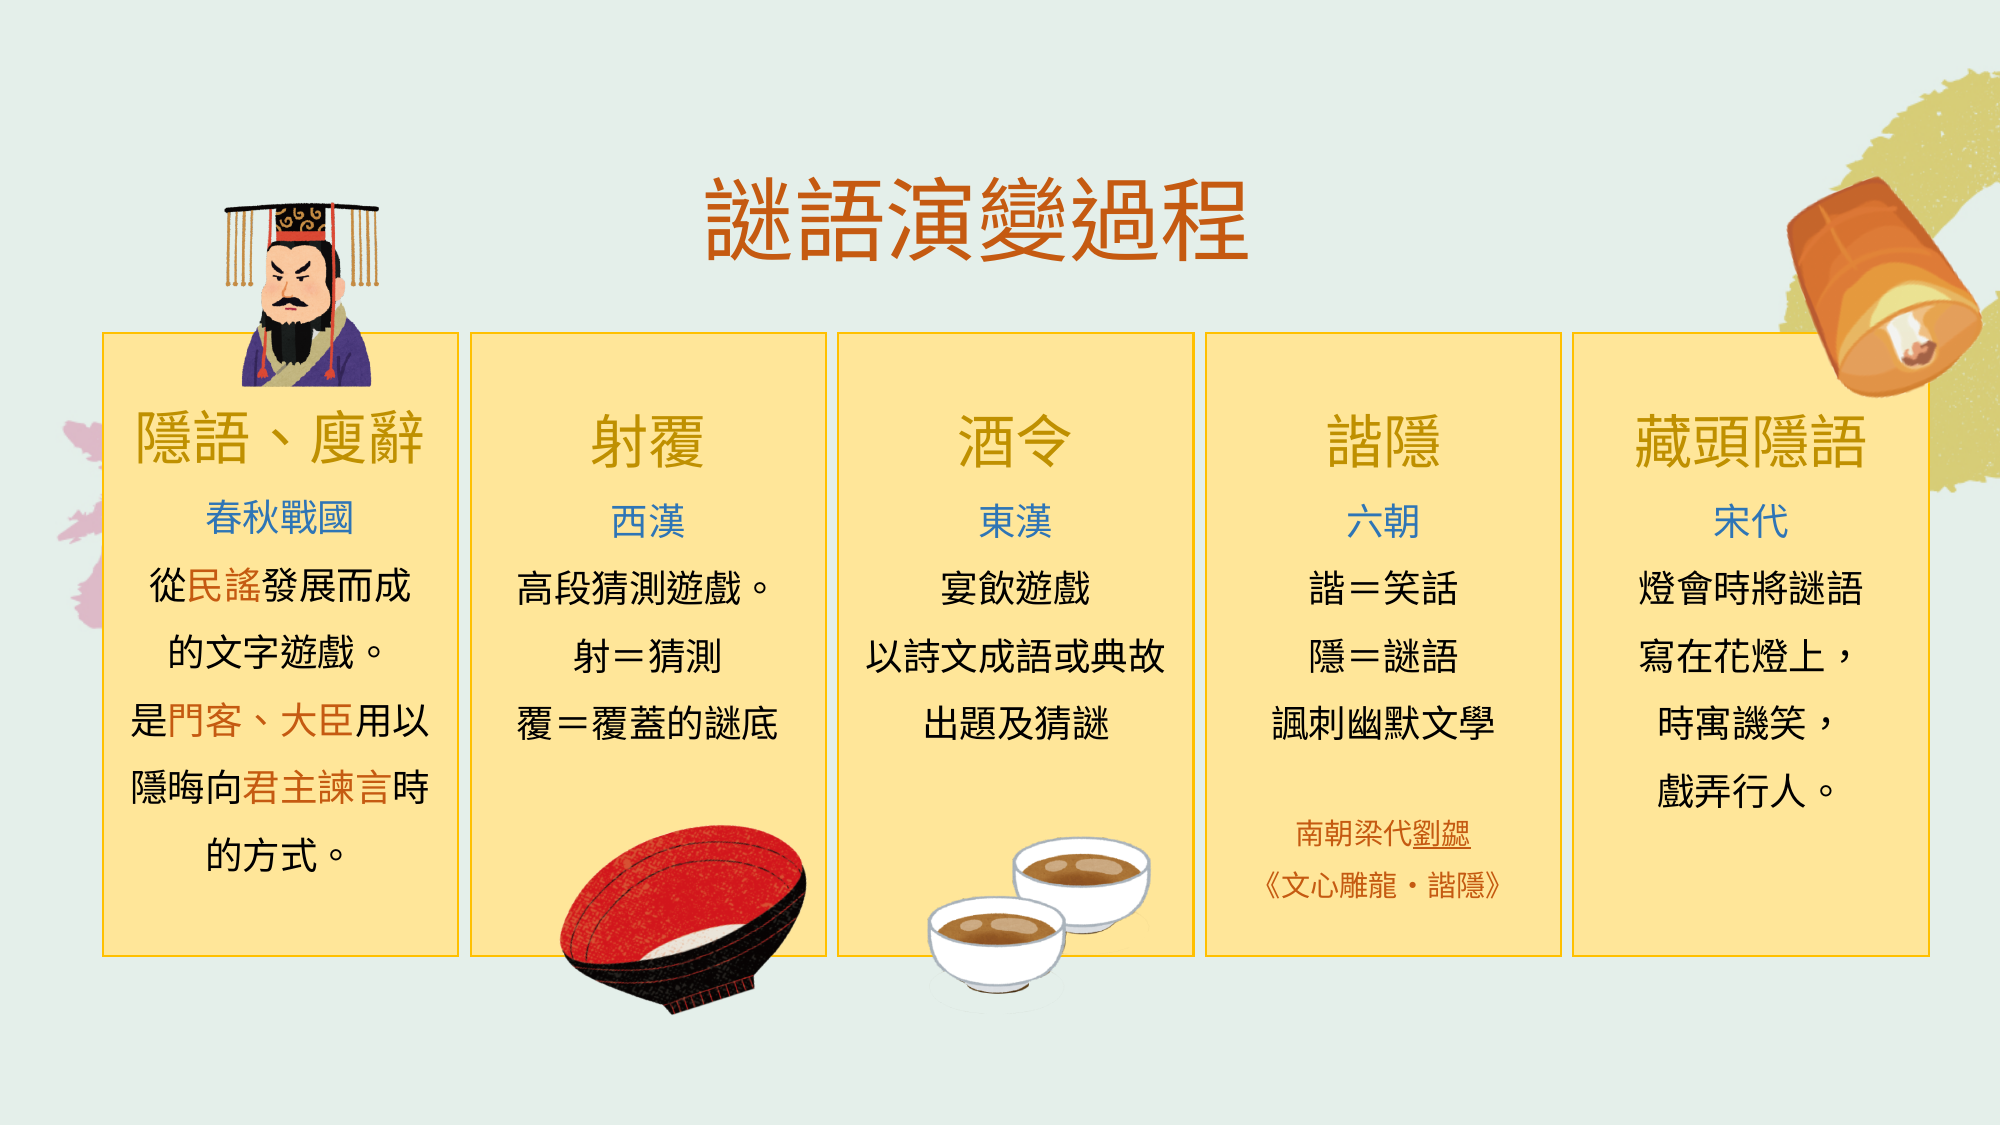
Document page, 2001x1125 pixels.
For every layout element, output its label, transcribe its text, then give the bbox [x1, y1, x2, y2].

text_box 隱語、廋辭 春秋戰國 從民謠發展而成 的文字遊戲。 是門客、大臣用以 隱晦向君主諫言時的方式。 [102, 333, 459, 957]
picture [0, 0, 2000, 1125]
title 謎語演變過程 [687, 115, 1367, 334]
text_box 射覆 西漢 高段猜測遊戲。 射＝猜測 覆＝覆蓋的謎底 [470, 333, 826, 957]
text_box 諧隱 六朝 諧＝笑話 隱＝謎語 諷刺幽默文學 南朝梁代劉勰 《文心雕龍‧諧隱》 [1205, 333, 1562, 957]
text_box 藏頭隱語 宋代 燈會時將謎語 寫在花燈上， 時寓譏笑， 戲弄行人。 [1573, 333, 1929, 957]
text_box 酒令 東漢 宴飲遊戲 以詩文成語或典故 出題及猜謎 [838, 333, 1194, 957]
